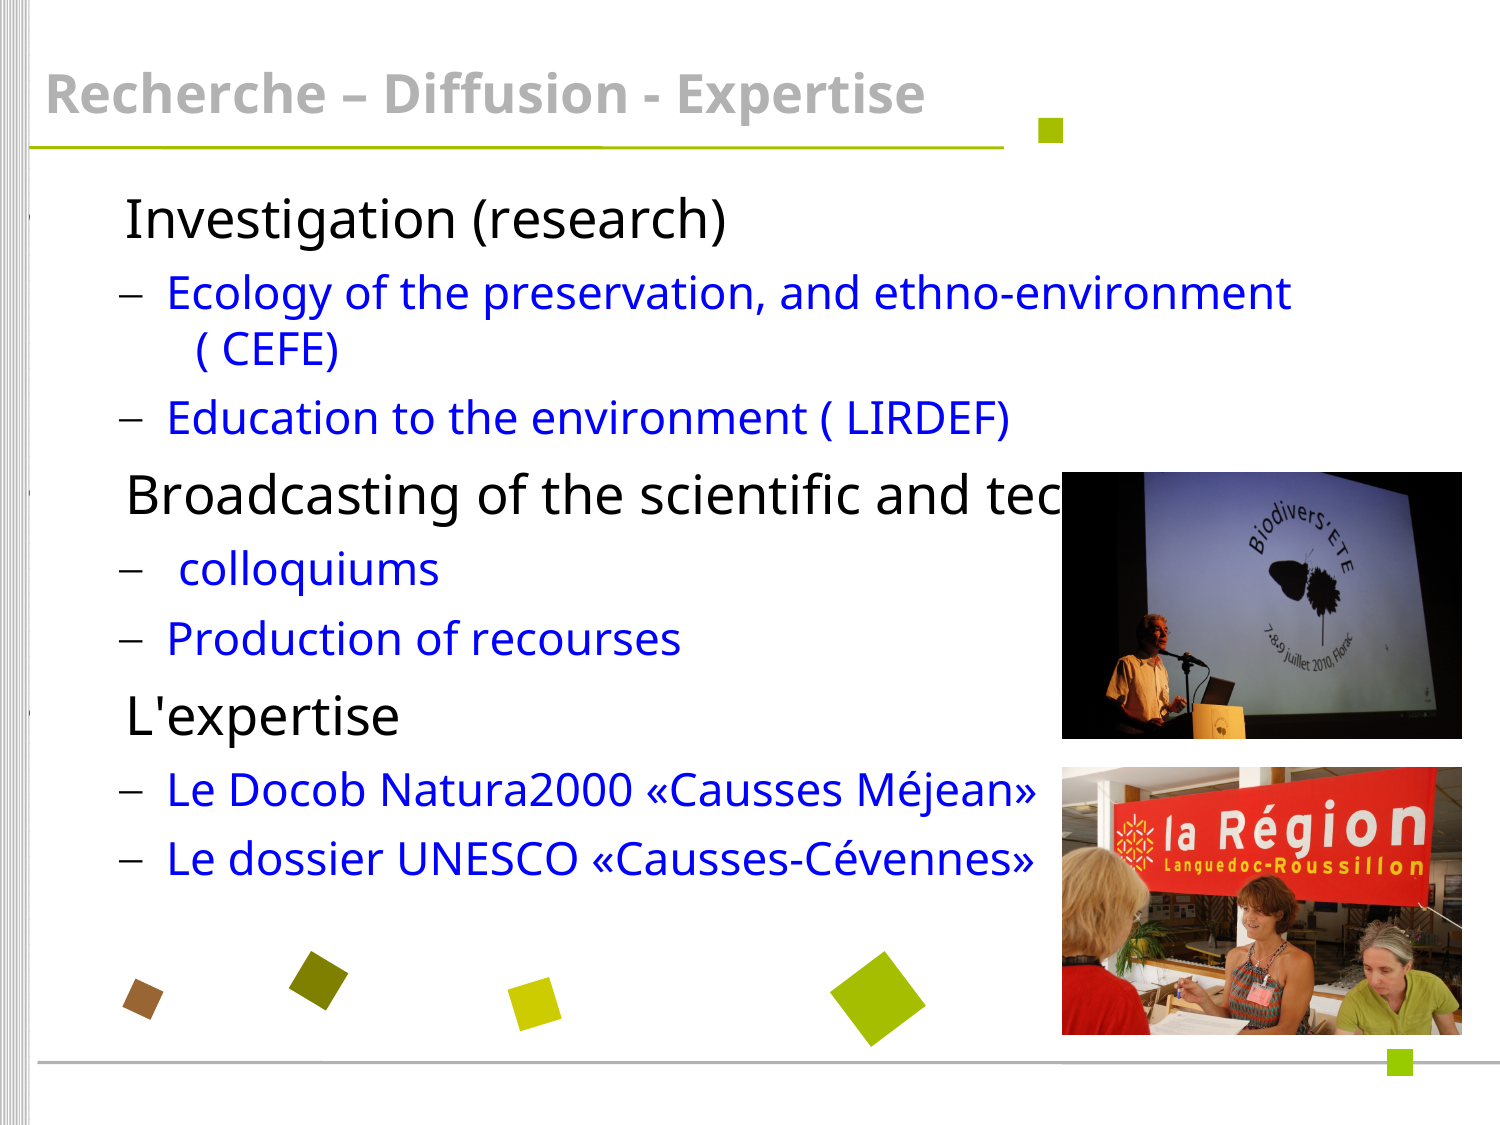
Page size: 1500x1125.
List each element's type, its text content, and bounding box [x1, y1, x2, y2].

picture [1062, 767, 1462, 1035]
text_box [1387, 1050, 1413, 1076]
title Recherche – Diffusion - Expertise [30, 3, 1387, 181]
list Investigation (research) Ecology of the preservation, and ethno-environment ( CEFE) Education to the environment ( LIRDEF) Broadcasting of the scientific and technical culture colloquiums Production of recourses L'expertise Le Docob Natura2000 «Causses Méjean» Le dossier UNESCO «Causses-Cévennes» [30, 177, 1447, 1103]
text_box [118, 974, 168, 1025]
picture [1062, 472, 1462, 739]
text_box [503, 972, 566, 1036]
text_box [0, 0, 30, 1125]
text_box [825, 946, 931, 1052]
text_box [284, 946, 353, 1016]
text_box [1038, 117, 1063, 143]
